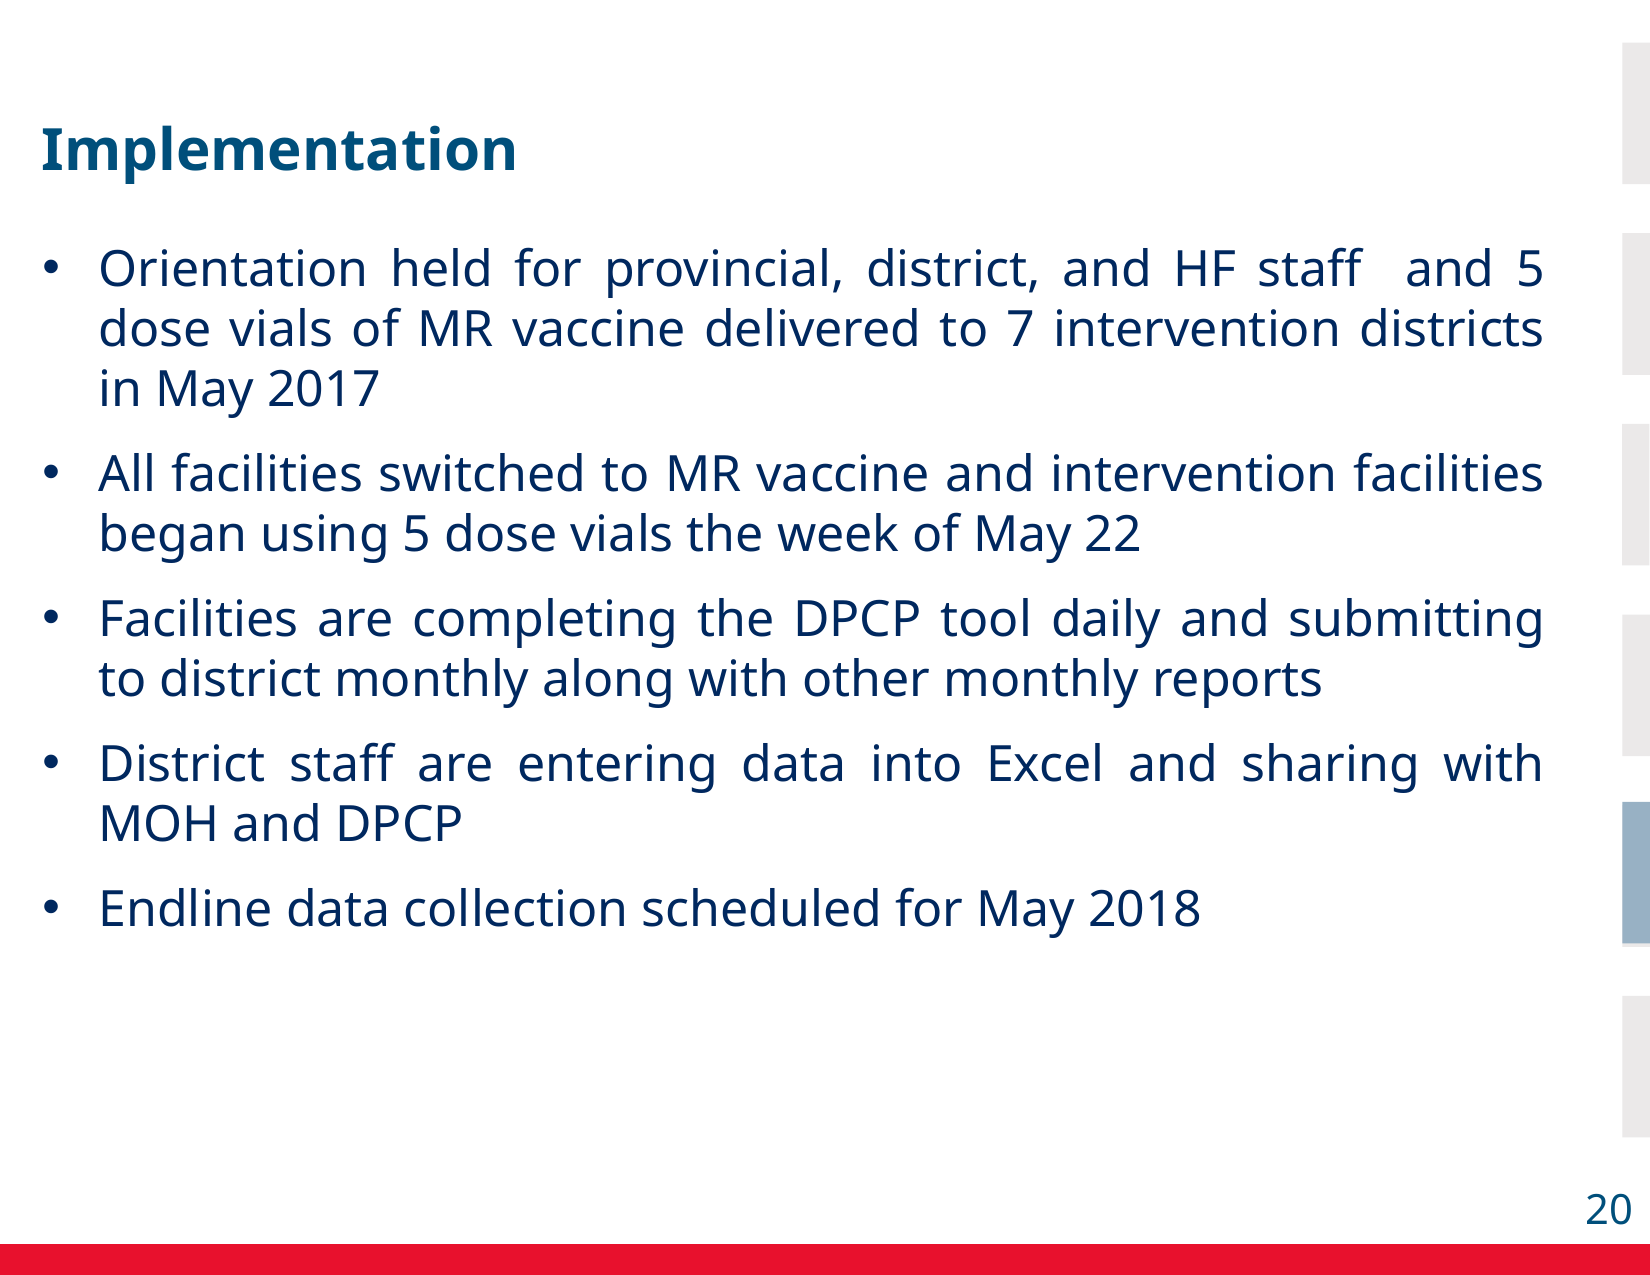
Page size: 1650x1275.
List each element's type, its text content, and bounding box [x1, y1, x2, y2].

text_box <number> [1265, 1175, 1650, 1243]
list Orientation held for provincial, district, and HF staff and 5 dose vials of MR vaccine delivered to 7 intervention districts in May 2017 All facilities switched to MR vaccine and intervention facilities began using 5 dose vials the week of May 22 Facilities are completing the DPCP tool daily and submitting to district monthly along with other monthly reports District staff are entering data into Excel and sharing with MOH and DPCP Endline data collection scheduled for May 2018 [25, 228, 1563, 617]
title Implementation [24, 53, 1375, 241]
